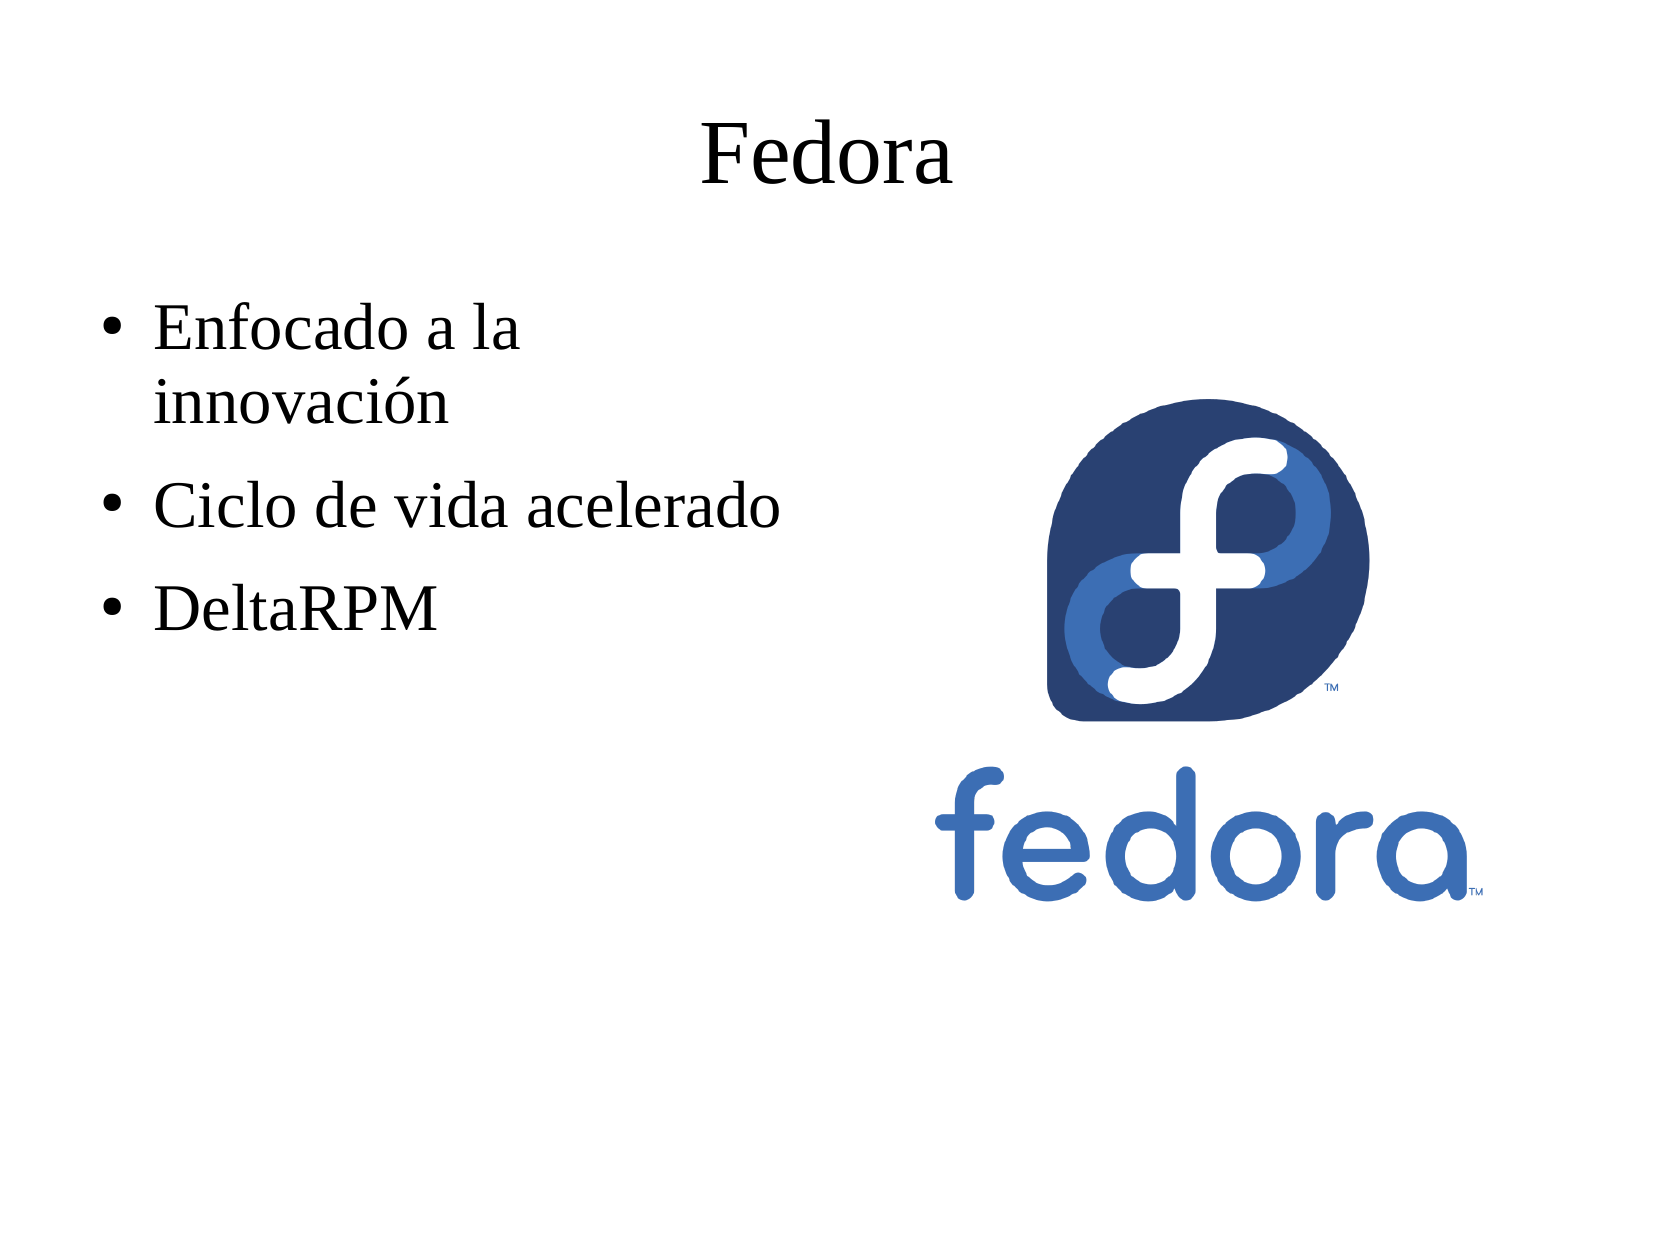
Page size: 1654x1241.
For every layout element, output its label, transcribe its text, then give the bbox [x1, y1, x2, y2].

picture [845, 309, 1572, 990]
list Enfocado a la innovación Ciclo de vida acelerado DeltaRPM [82, 290, 809, 1010]
title Fedora [82, 49, 1571, 257]
